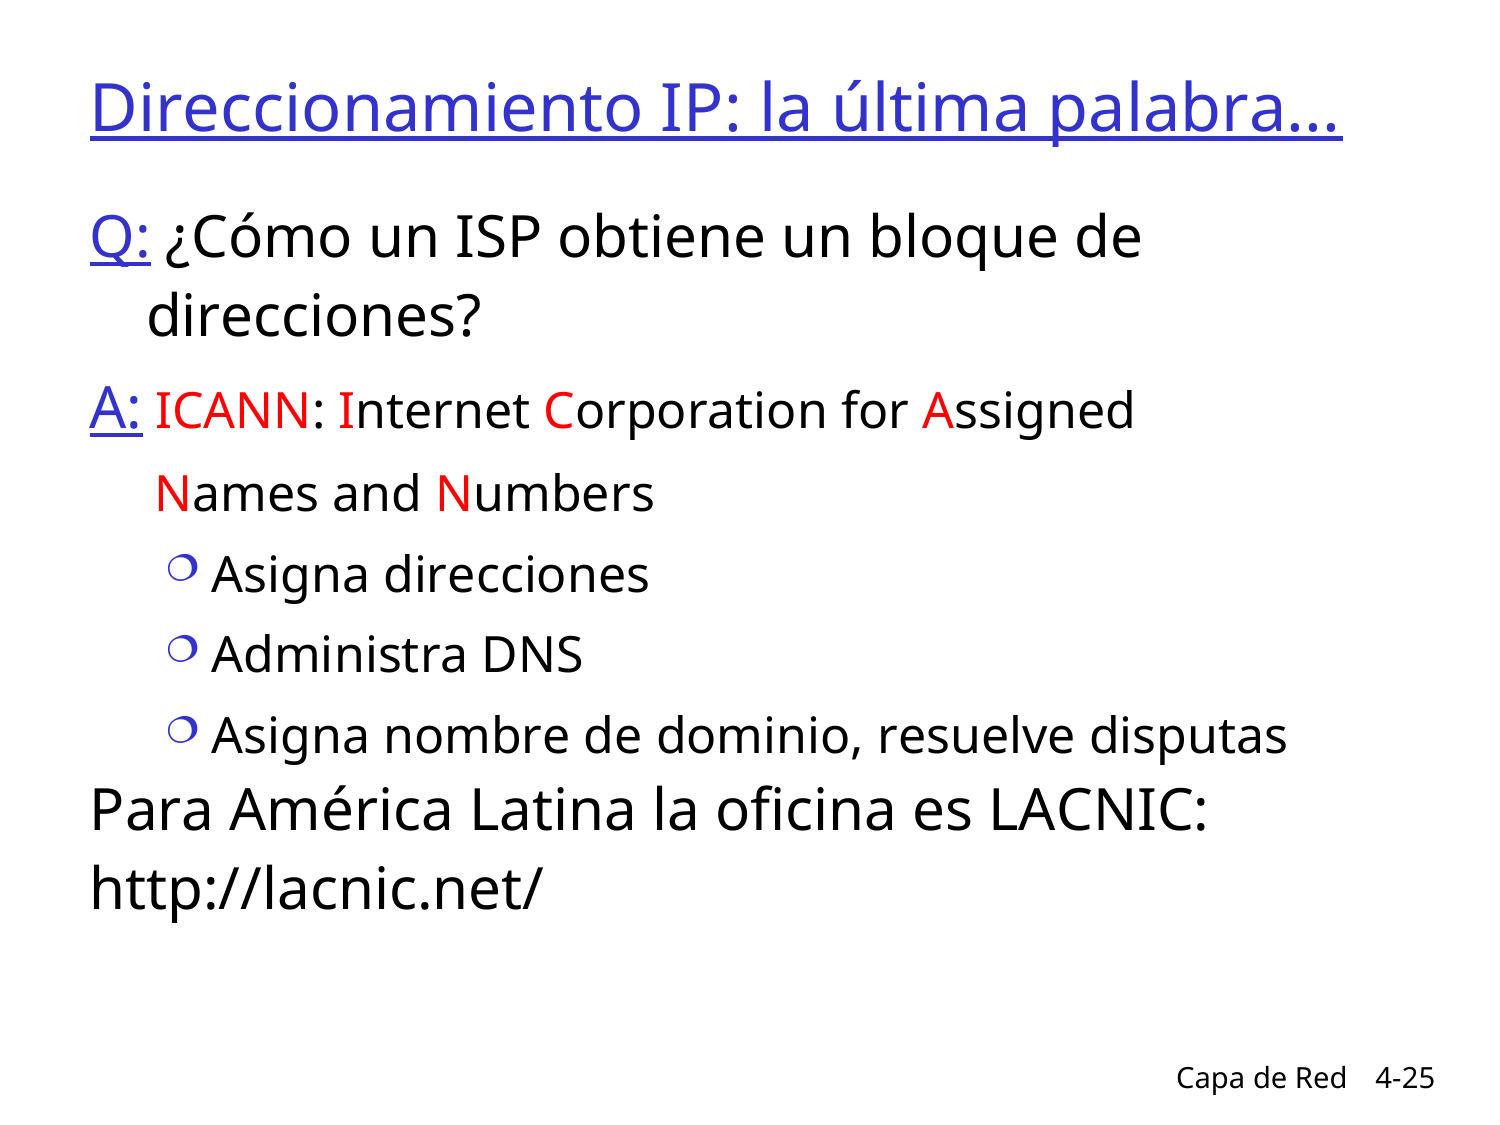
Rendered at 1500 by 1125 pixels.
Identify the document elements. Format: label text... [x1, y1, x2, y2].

title Direccionamiento IP: la última palabra... [75, 15, 1463, 187]
list Q: ¿Cómo un ISP obtiene un bloque de direcciones? A: ICANN: Internet Corporation for Assigned Names and Numbers Asigna direcciones Administra DNS Asigna nombre de dominio, resuelve disputas Para América Latina la oficina es LACNIC: http://lacnic.net/ [75, 187, 1463, 1044]
